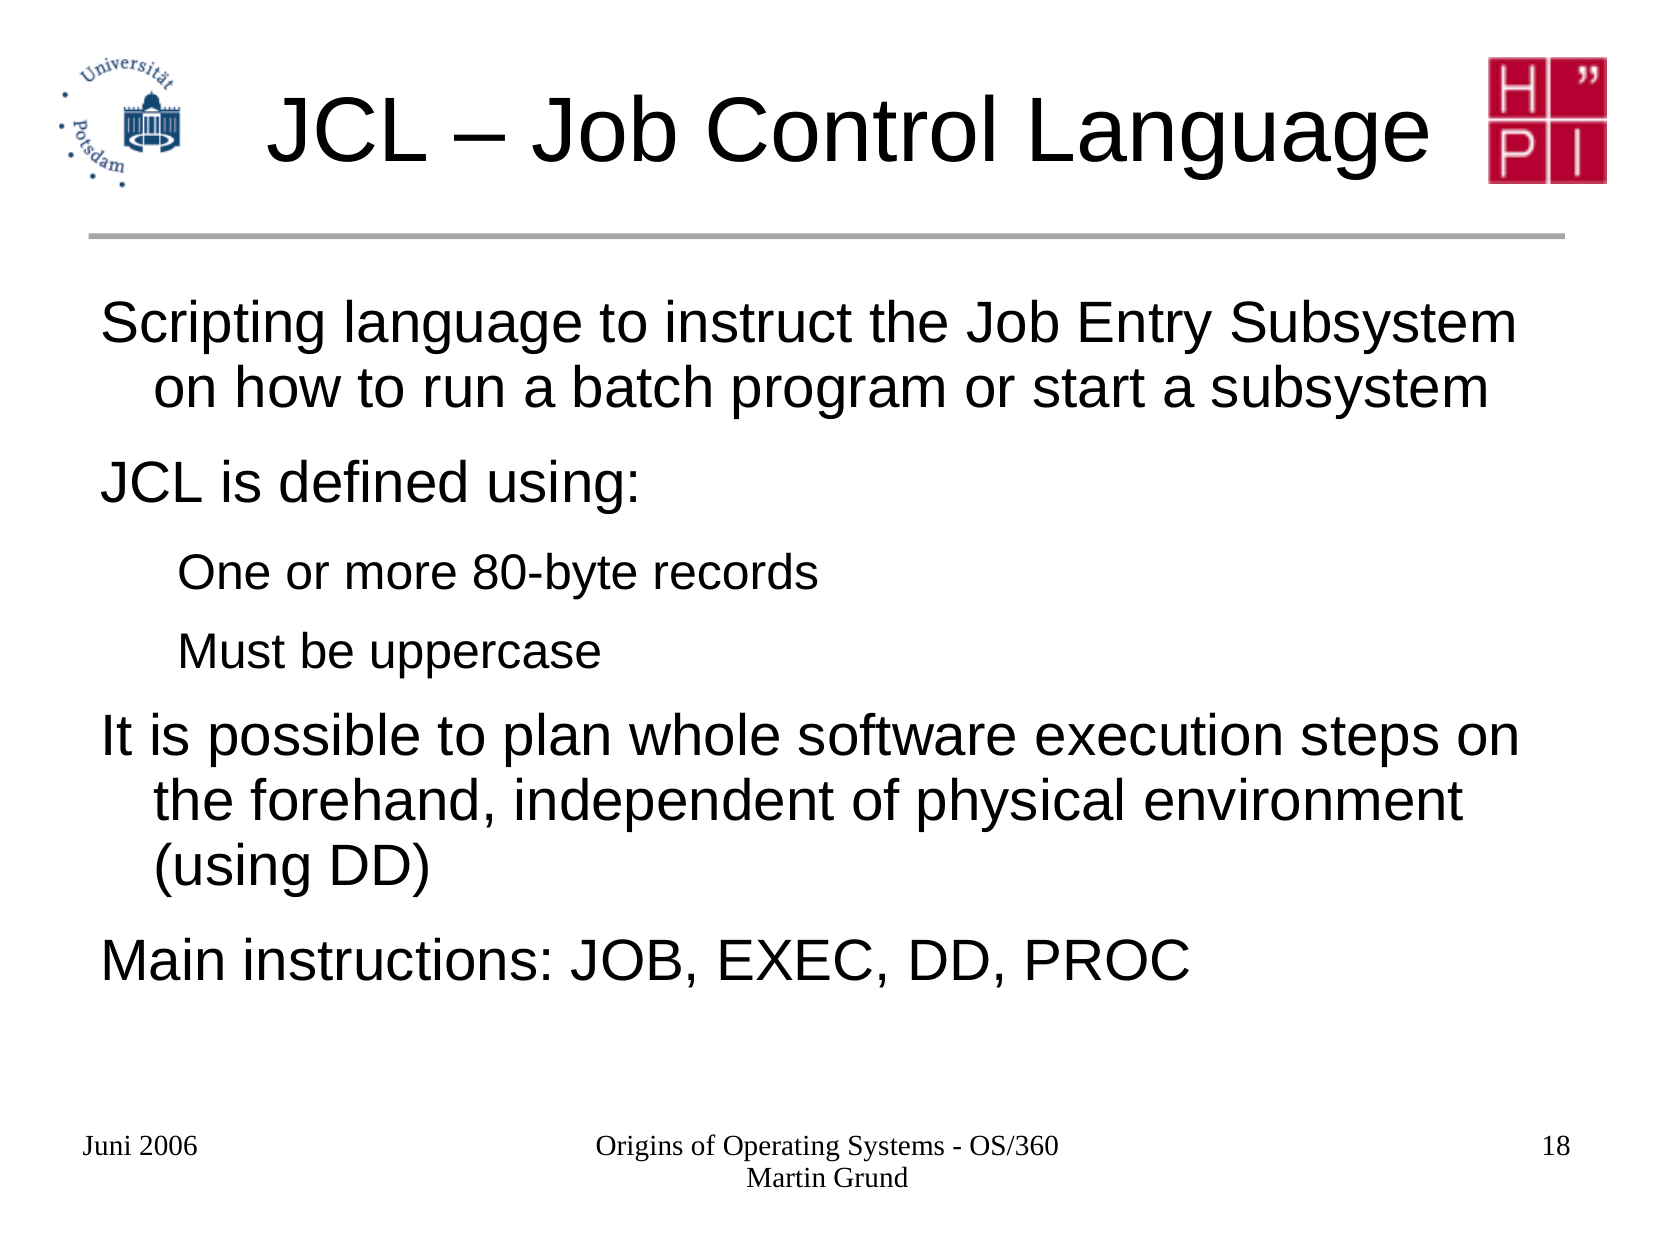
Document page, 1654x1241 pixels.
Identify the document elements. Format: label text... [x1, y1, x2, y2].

picture [1488, 57, 1607, 184]
list Scripting language to instruct the Job Entry Subsystem on how to run a batch program or start a subsystem JCL is defined using: One or more 80-byte records Must be uppercase It is possible to plan whole software execution steps on the forehand, independent of physical environment (using DD) Main instructions: JOB, EXEC, DD, PROC [82, 290, 1571, 1109]
picture [59, 58, 181, 188]
title JCL – Job Control Language [230, 25, 1471, 233]
